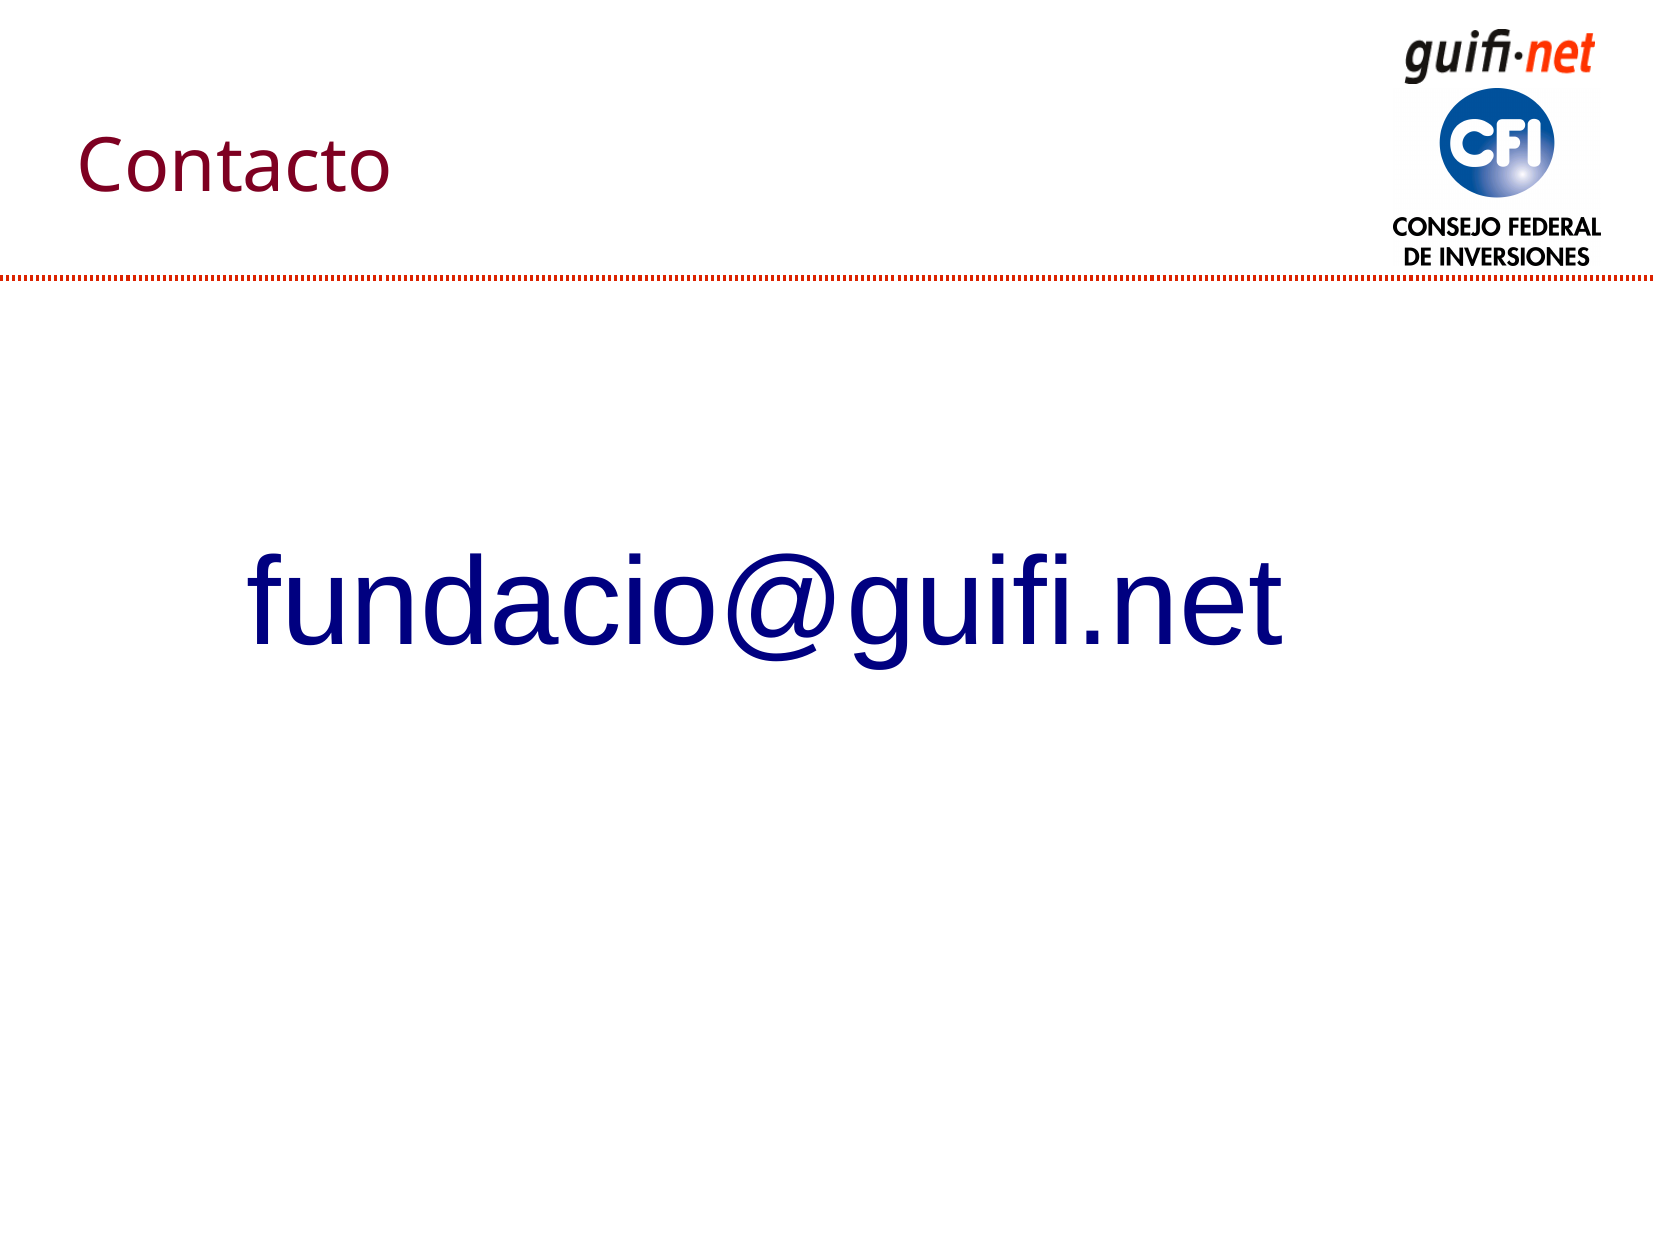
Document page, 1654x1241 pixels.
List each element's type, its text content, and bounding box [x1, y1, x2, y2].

picture [1404, 29, 1595, 84]
picture [1393, 88, 1601, 266]
title Contacto [76, 59, 1093, 267]
text_box fundacio@guifi.net [231, 524, 1299, 679]
